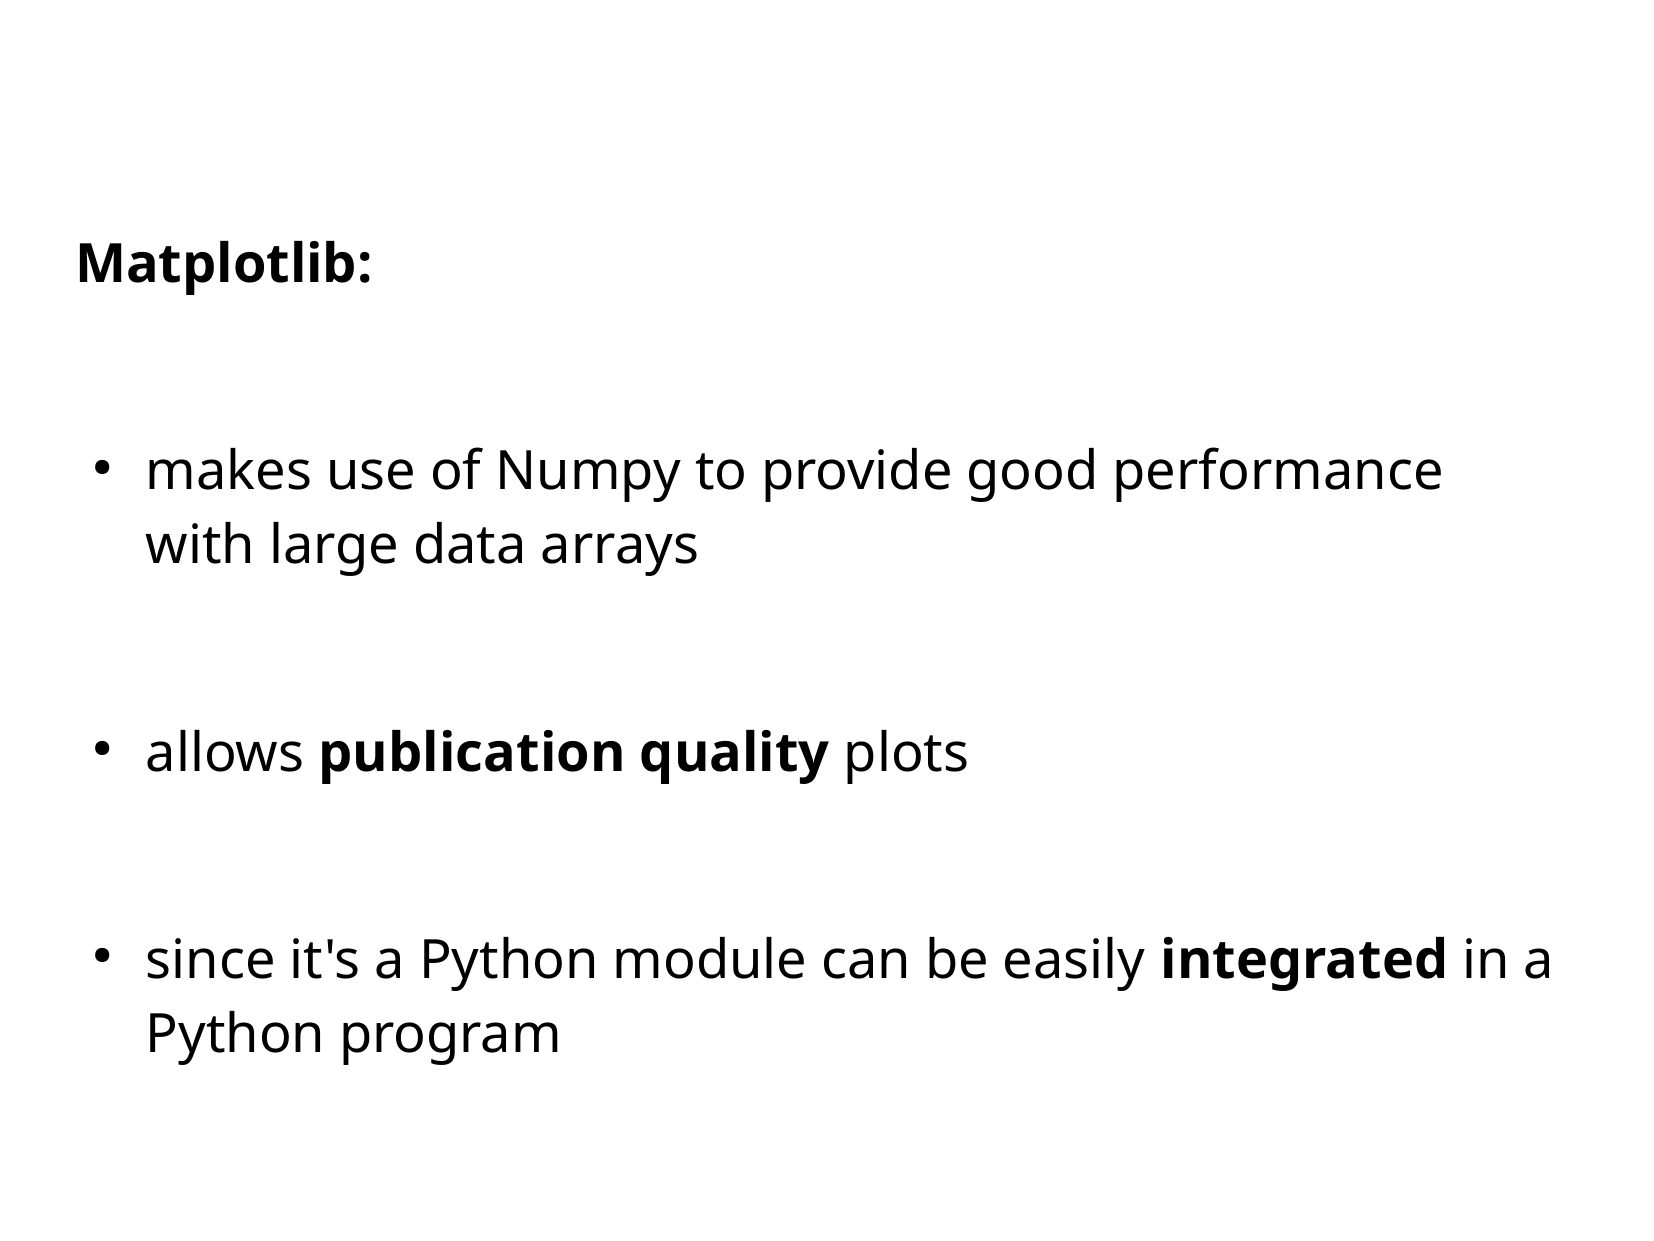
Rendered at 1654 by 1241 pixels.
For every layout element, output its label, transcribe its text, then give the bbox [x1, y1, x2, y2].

list Matplotlib: makes use of Numpy to provide good performance with large data arrays allows publication quality plots since it's a Python module can be easily integrated in a Python program [75, 225, 1564, 1201]
